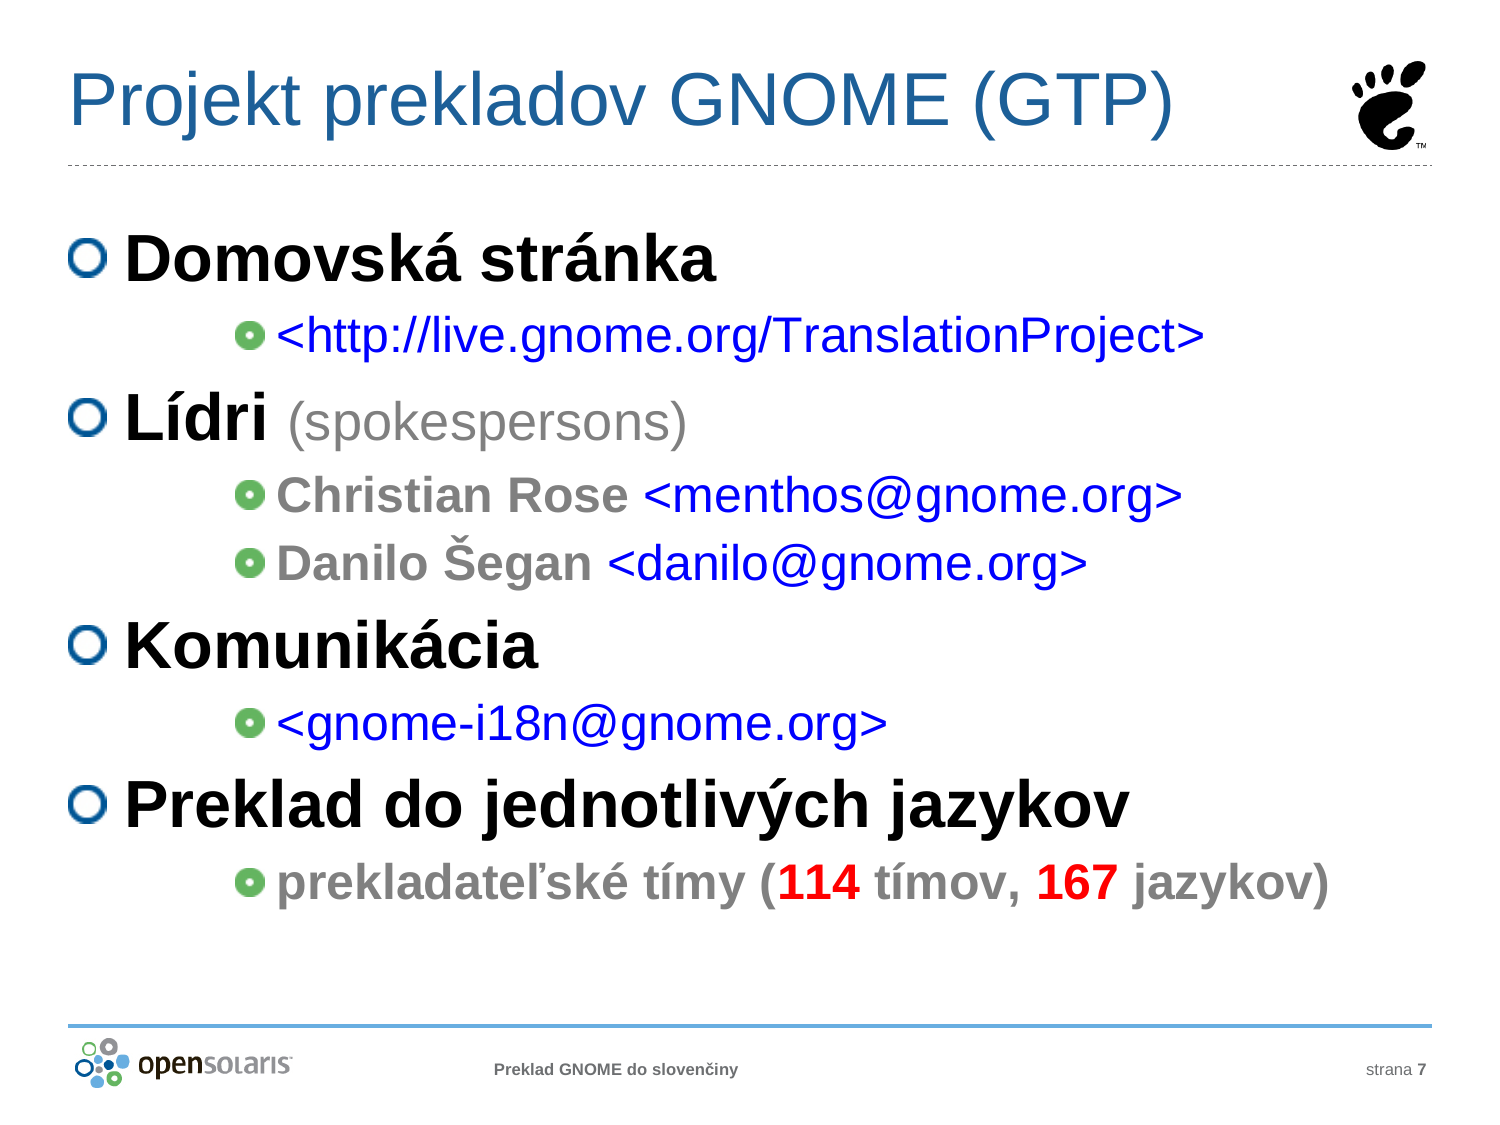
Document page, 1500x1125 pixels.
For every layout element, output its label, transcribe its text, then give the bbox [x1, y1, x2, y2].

picture [74, 1038, 293, 1088]
list Domovská stránka <http://live.gnome.org/TranslationProject> Lídri (spokespersons) Christian Rose <menthos@gnome.org> Danilo Šegan <danilo@gnome.org> Komunikácia <gnome-i18n@gnome.org> Preklad do jednotlivých jazykov prekladateľské tímy (114 tímov, 167 jazykov) [68, 220, 1432, 993]
title Projekt prekladov GNOME (GTP) [68, 44, 1388, 155]
picture [1388, 61, 1426, 150]
